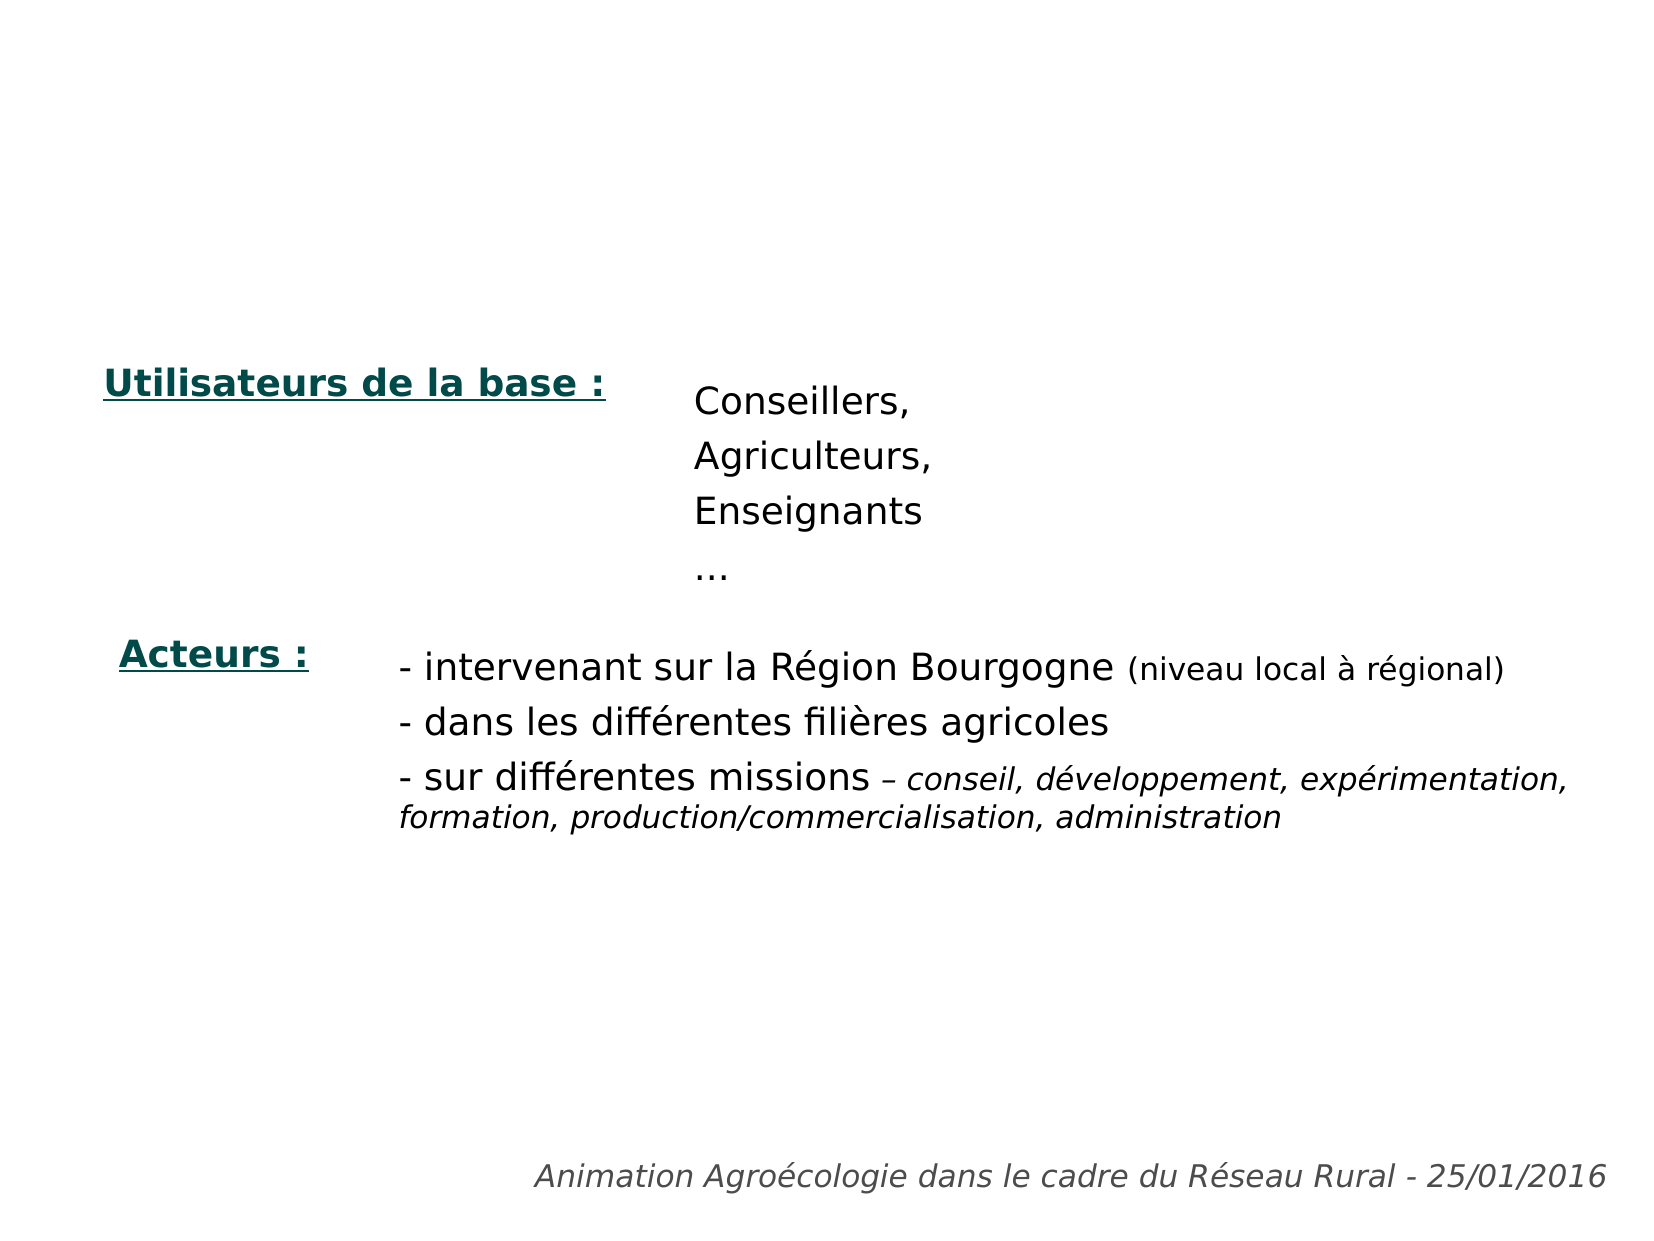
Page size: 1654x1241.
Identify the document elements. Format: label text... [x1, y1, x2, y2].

text_box Utilisateurs de la base : [88, 354, 650, 414]
text_box - intervenant sur la Région Bourgogne (niveau local à régional) - dans les différentes filières agricoles - sur différentes missions – conseil, développement, expérimentation, formation, production/commercialisation, administration [383, 637, 1595, 844]
text_box Animation Agroécologie dans le cadre du Réseau Rural - 25/01/2016 [59, 1151, 1625, 1211]
text_box Acteurs : [104, 625, 666, 685]
text_box Conseillers, Agriculteurs, Enseignants ... [679, 372, 975, 597]
